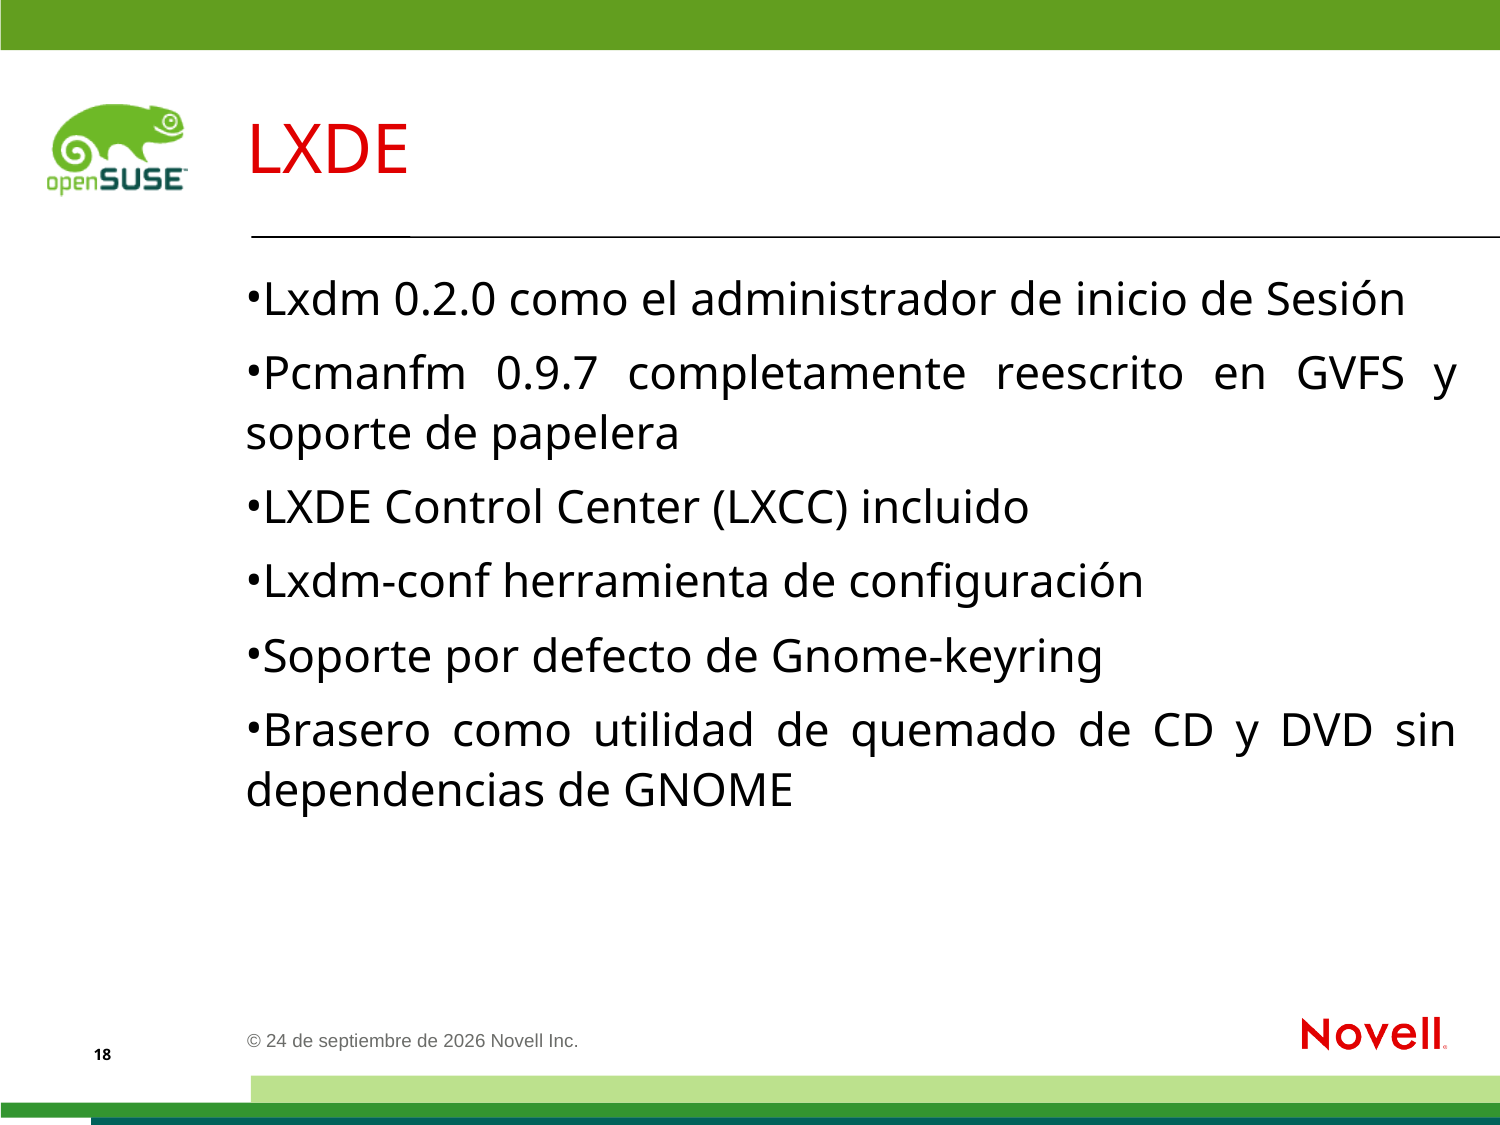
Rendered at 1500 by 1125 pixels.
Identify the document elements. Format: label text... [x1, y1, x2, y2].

title LXDE [246, 68, 1409, 231]
list Lxdm 0.2.0 como el administrador de inicio de Sesión Pcmanfm 0.9.7 completamente reescrito en GVFS y soporte de papelera LXDE Control Center (LXCC) incluido Lxdm-conf herramienta de configuración Soporte por defecto de Gnome-keyring Brasero como utilidad de quemado de CD y DVD sin dependencias de GNOME [245, 267, 1458, 1010]
picture [47, 104, 188, 197]
picture [1295, 1011, 1453, 1056]
